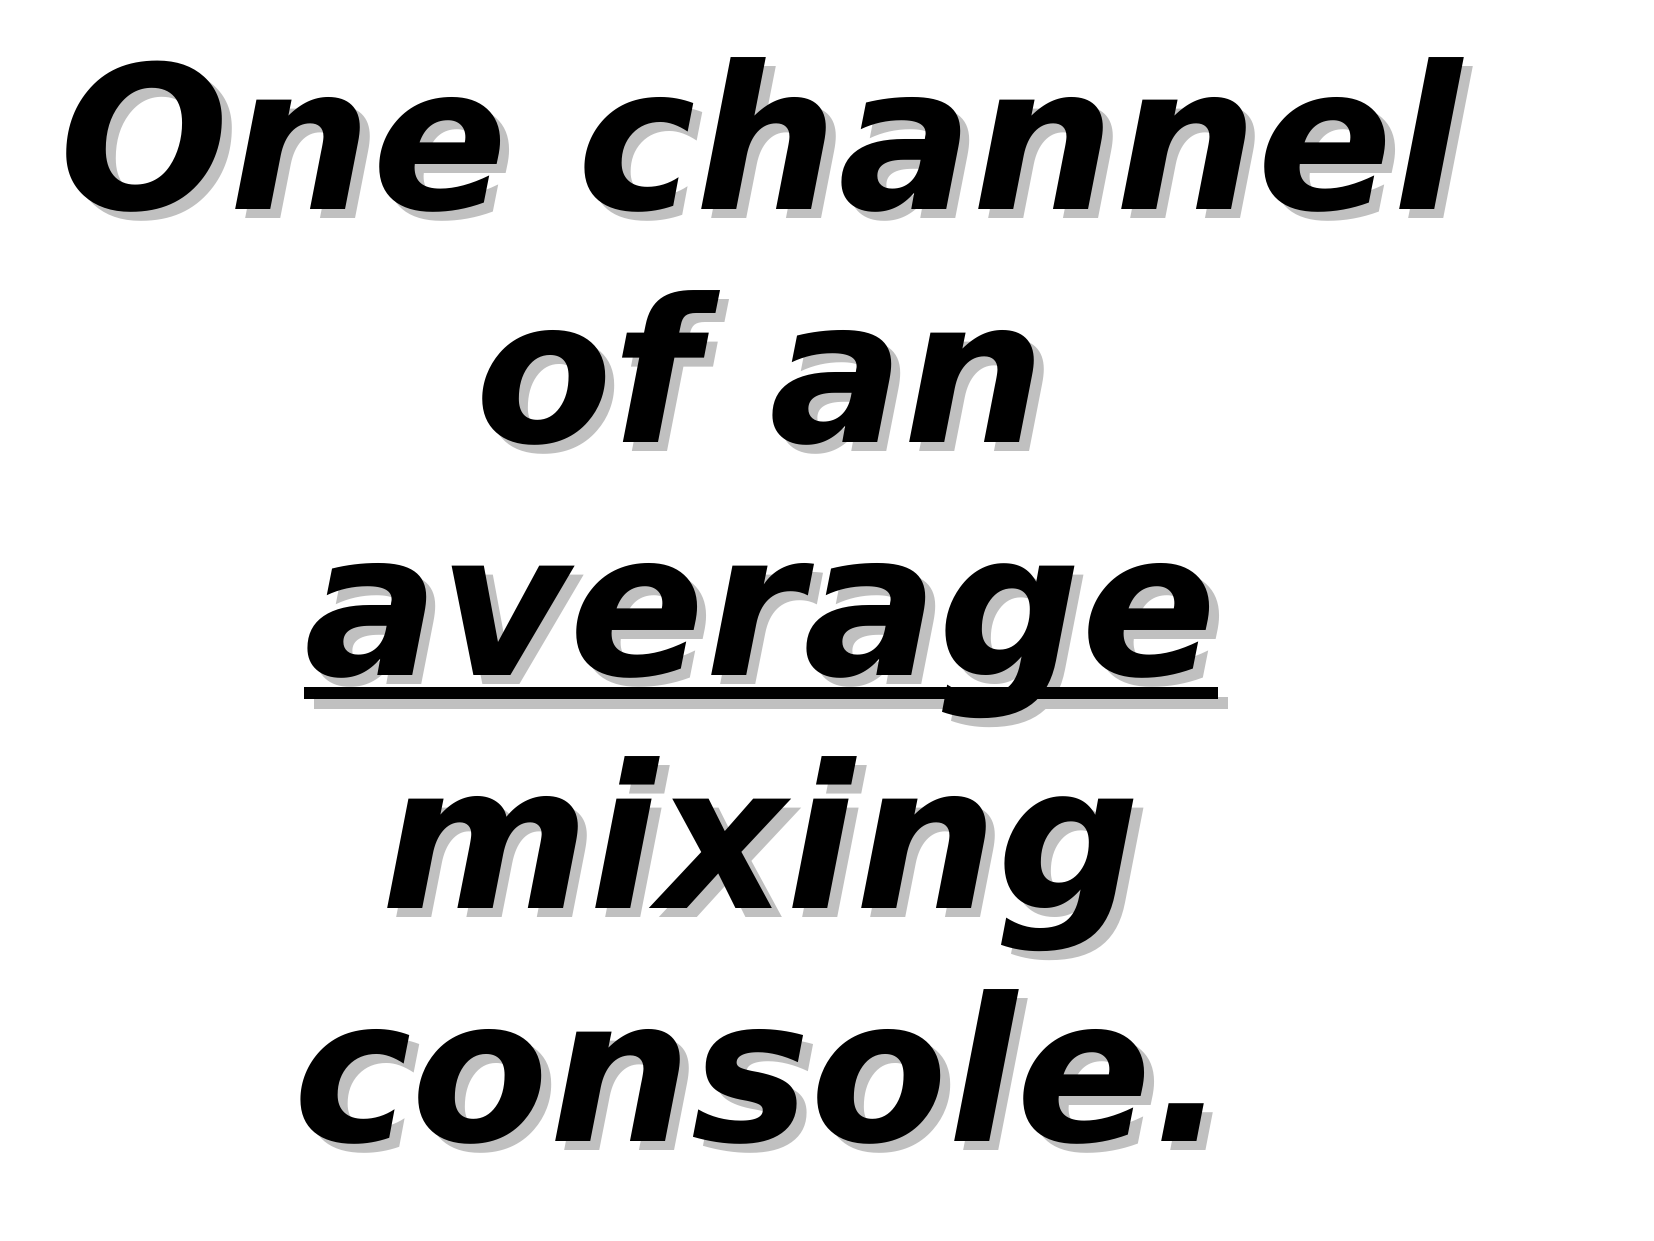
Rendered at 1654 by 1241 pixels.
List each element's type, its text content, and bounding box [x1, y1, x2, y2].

text_box One channel of an average mixing console. [59, 23, 1606, 1189]
